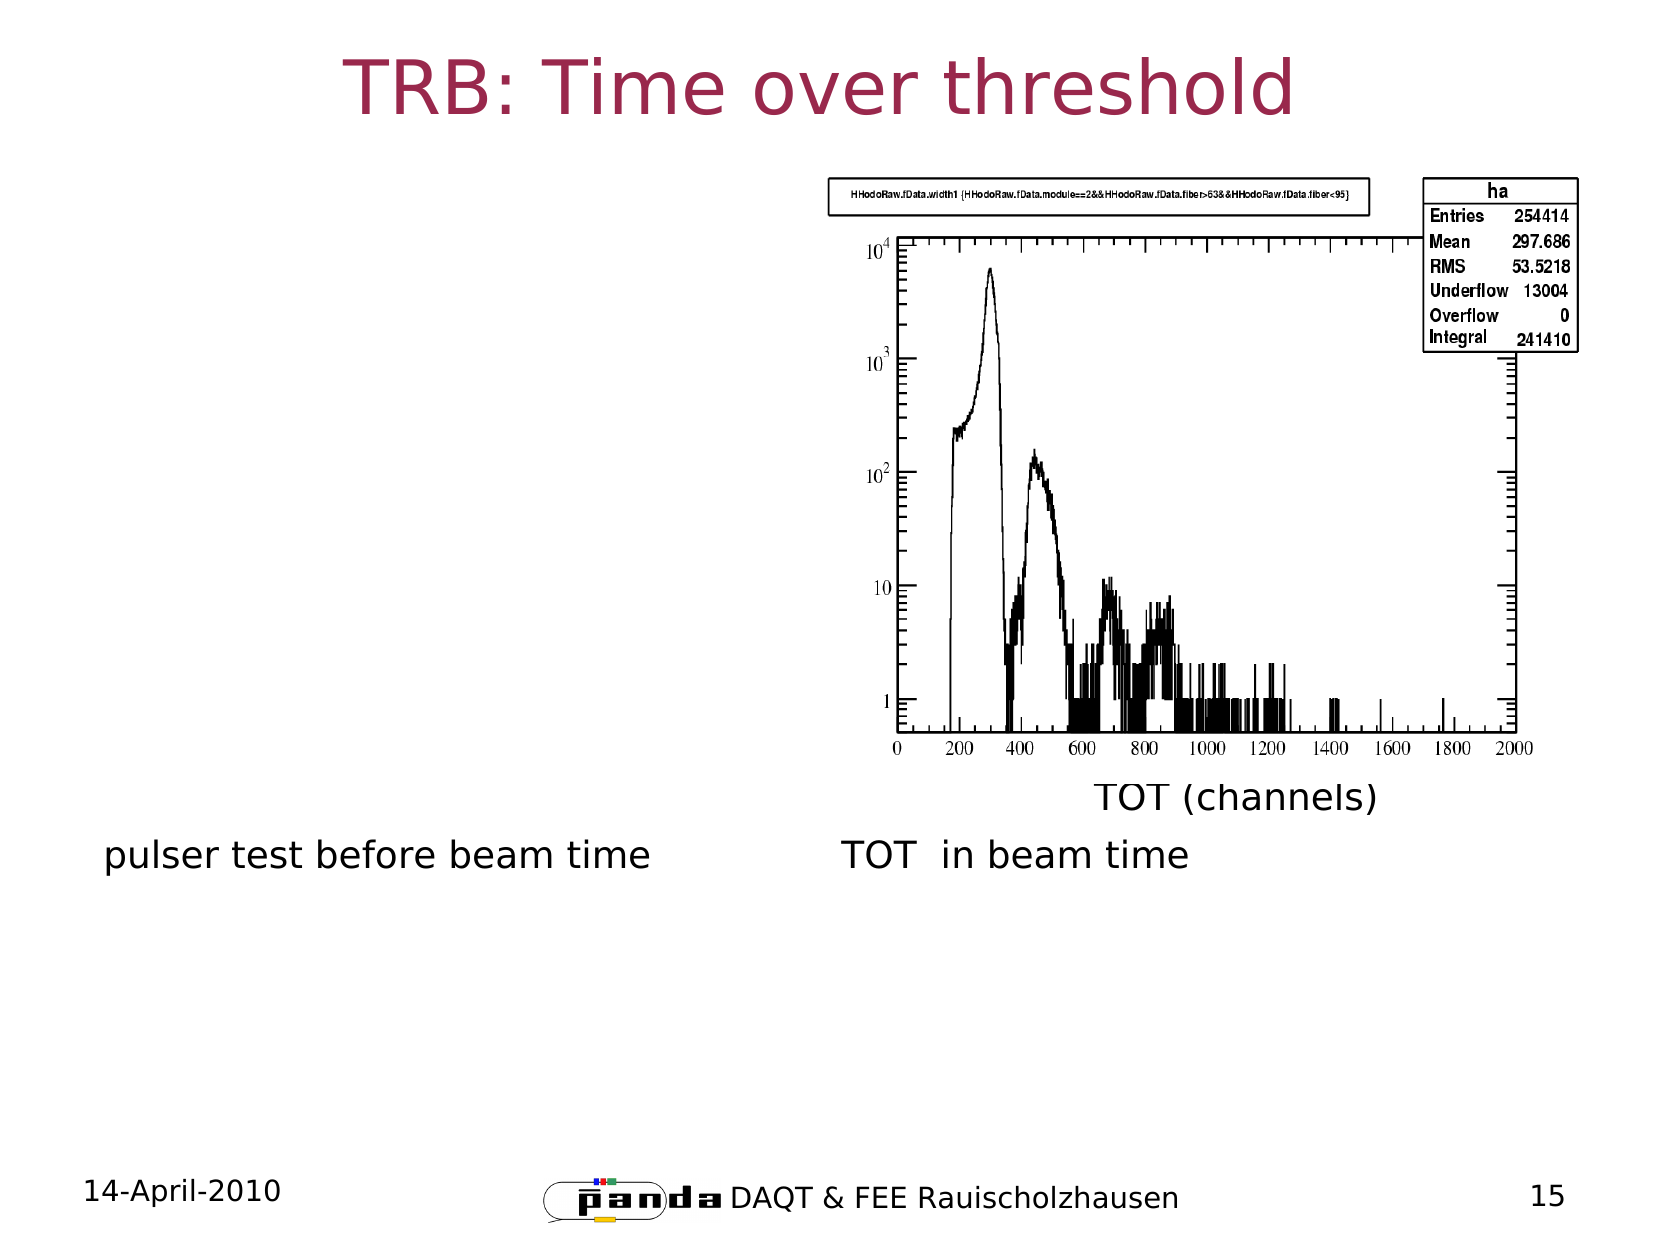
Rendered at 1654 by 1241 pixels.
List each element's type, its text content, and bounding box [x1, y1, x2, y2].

title TRB: Time over threshold [76, 36, 1565, 141]
text_box TOT in beam time [826, 826, 1198, 886]
picture [59, 177, 1595, 827]
text_box pulser test before beam time [88, 826, 656, 886]
text_box TOT (channels) [1079, 784, 1388, 827]
picture [543, 1178, 721, 1223]
